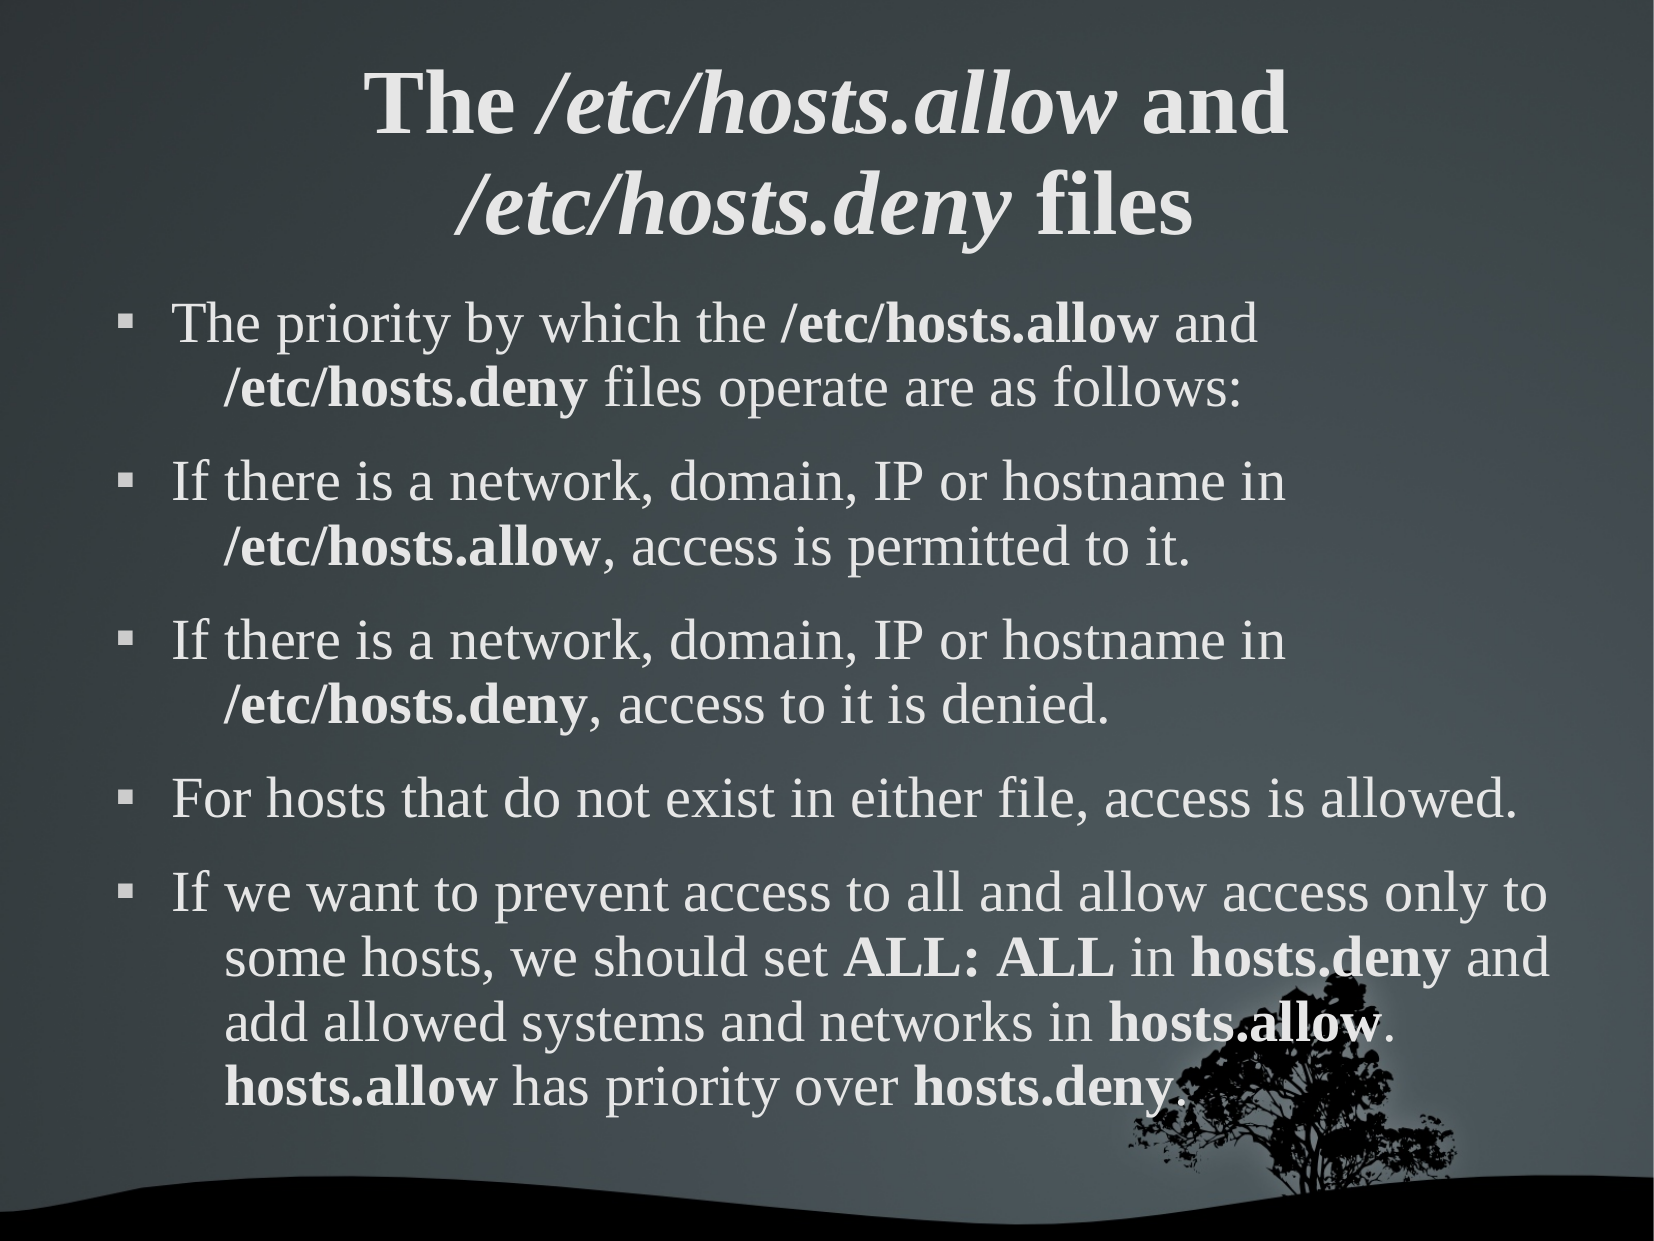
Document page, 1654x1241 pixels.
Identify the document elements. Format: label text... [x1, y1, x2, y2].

list The priority by which the /etc/hosts.allow and /etc/hosts.deny files operate are as follows: If there is a network, domain, IP or hostname in /etc/hosts.allow, access is permitted to it. If there is a network, domain, IP or hostname in /etc/hosts.deny, access to it is denied. For hosts that do not exist in either file, access is allowed. If we want to prevent access to all and allow access only to some hosts, we should set ALL: ALL in hosts.deny and add allowed systems and networks in hosts.allow. hosts.allow has priority over hosts.deny. [82, 290, 1571, 1145]
picture [0, 0, 1654, 1241]
title The /etc/hosts.allow and /etc/hosts.deny files [82, 33, 1571, 273]
